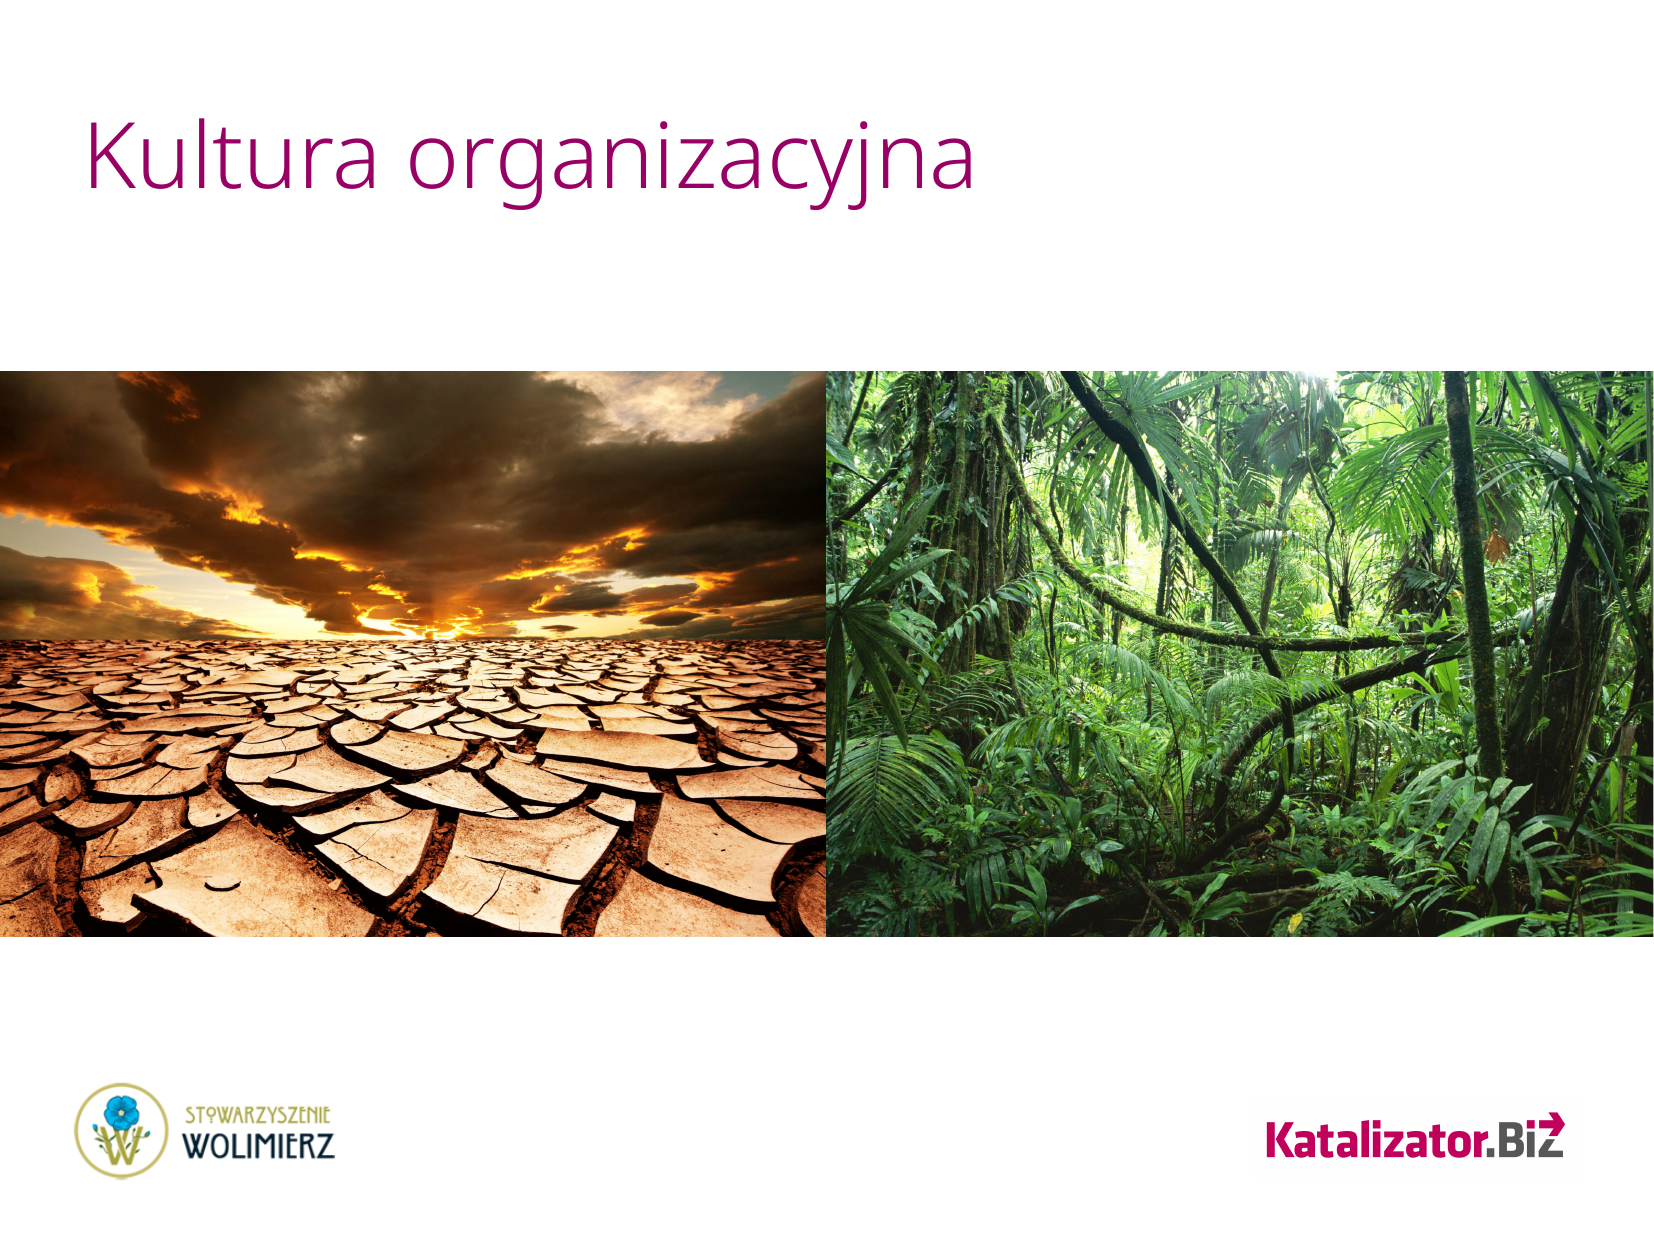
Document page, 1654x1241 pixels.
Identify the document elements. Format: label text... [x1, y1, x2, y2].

picture [0, 371, 1654, 937]
picture [1251, 1098, 1585, 1178]
picture [68, 1066, 343, 1198]
title Kultura organizacyjna [82, 49, 1571, 257]
